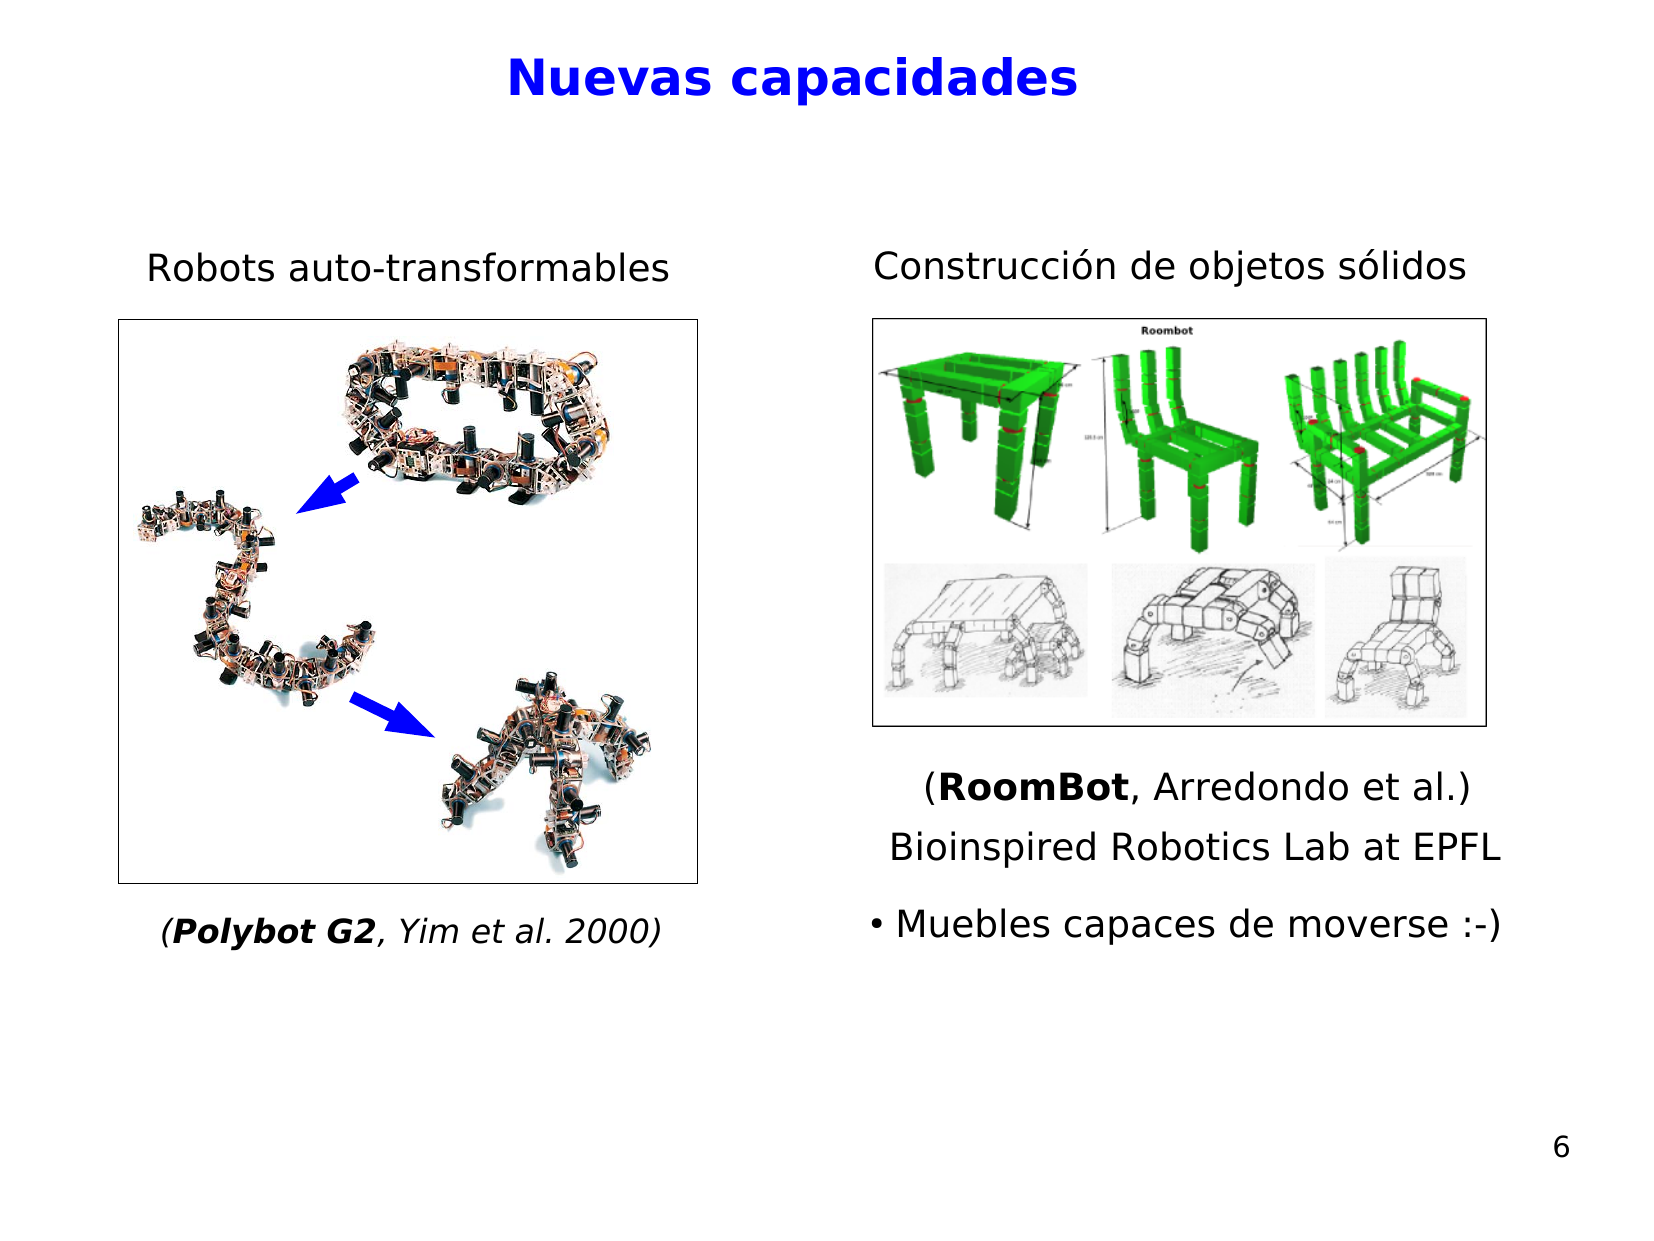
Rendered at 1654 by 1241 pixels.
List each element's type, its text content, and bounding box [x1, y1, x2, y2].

text_box Robots auto-transformables [131, 239, 686, 298]
text_box (Polybot G2, Yim et al. 2000) [145, 904, 679, 959]
text_box Bioinspired Robotics Lab at EPFL [874, 818, 1530, 878]
text_box Nuevas capacidades [491, 41, 1096, 116]
text_box (RoomBot, Arredondo et al.) [908, 758, 1488, 817]
text_box Construcción de objetos sólidos [858, 237, 1483, 296]
picture [872, 318, 1487, 727]
text_box Muebles capaces de moverse :-) [855, 895, 1518, 955]
picture [133, 336, 614, 712]
picture [438, 668, 654, 878]
